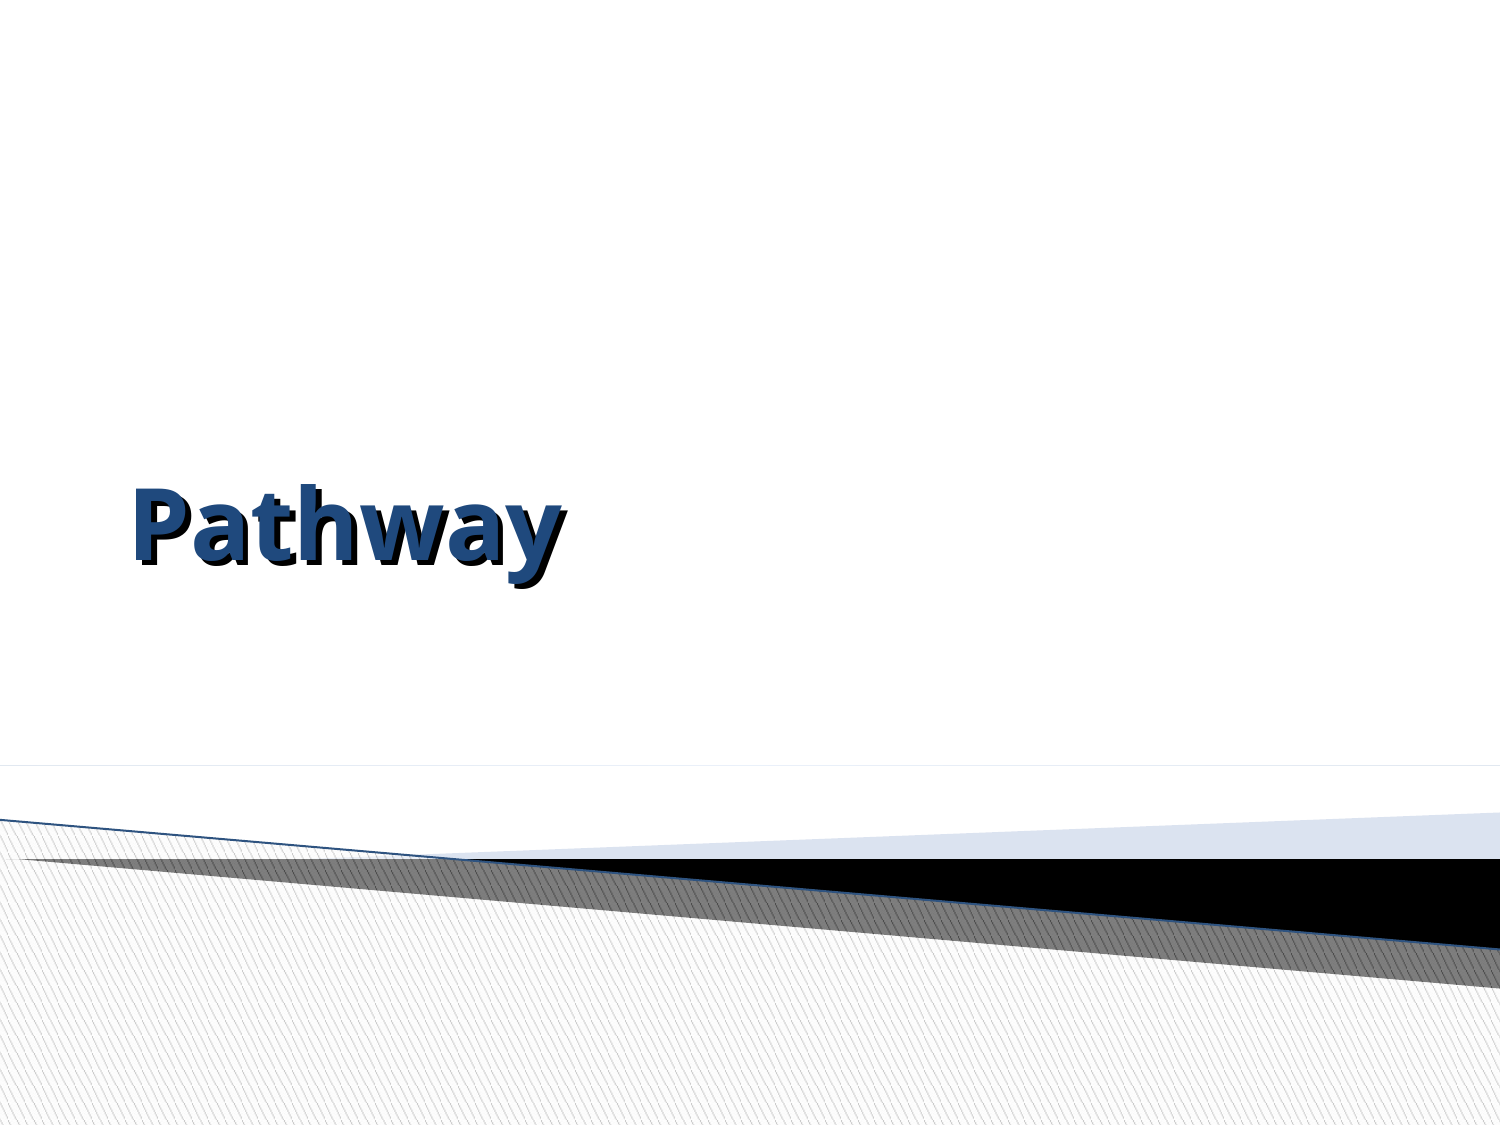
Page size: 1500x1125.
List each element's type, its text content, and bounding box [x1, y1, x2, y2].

picture [5, 859, 1500, 989]
title Pathway [112, 287, 1388, 588]
